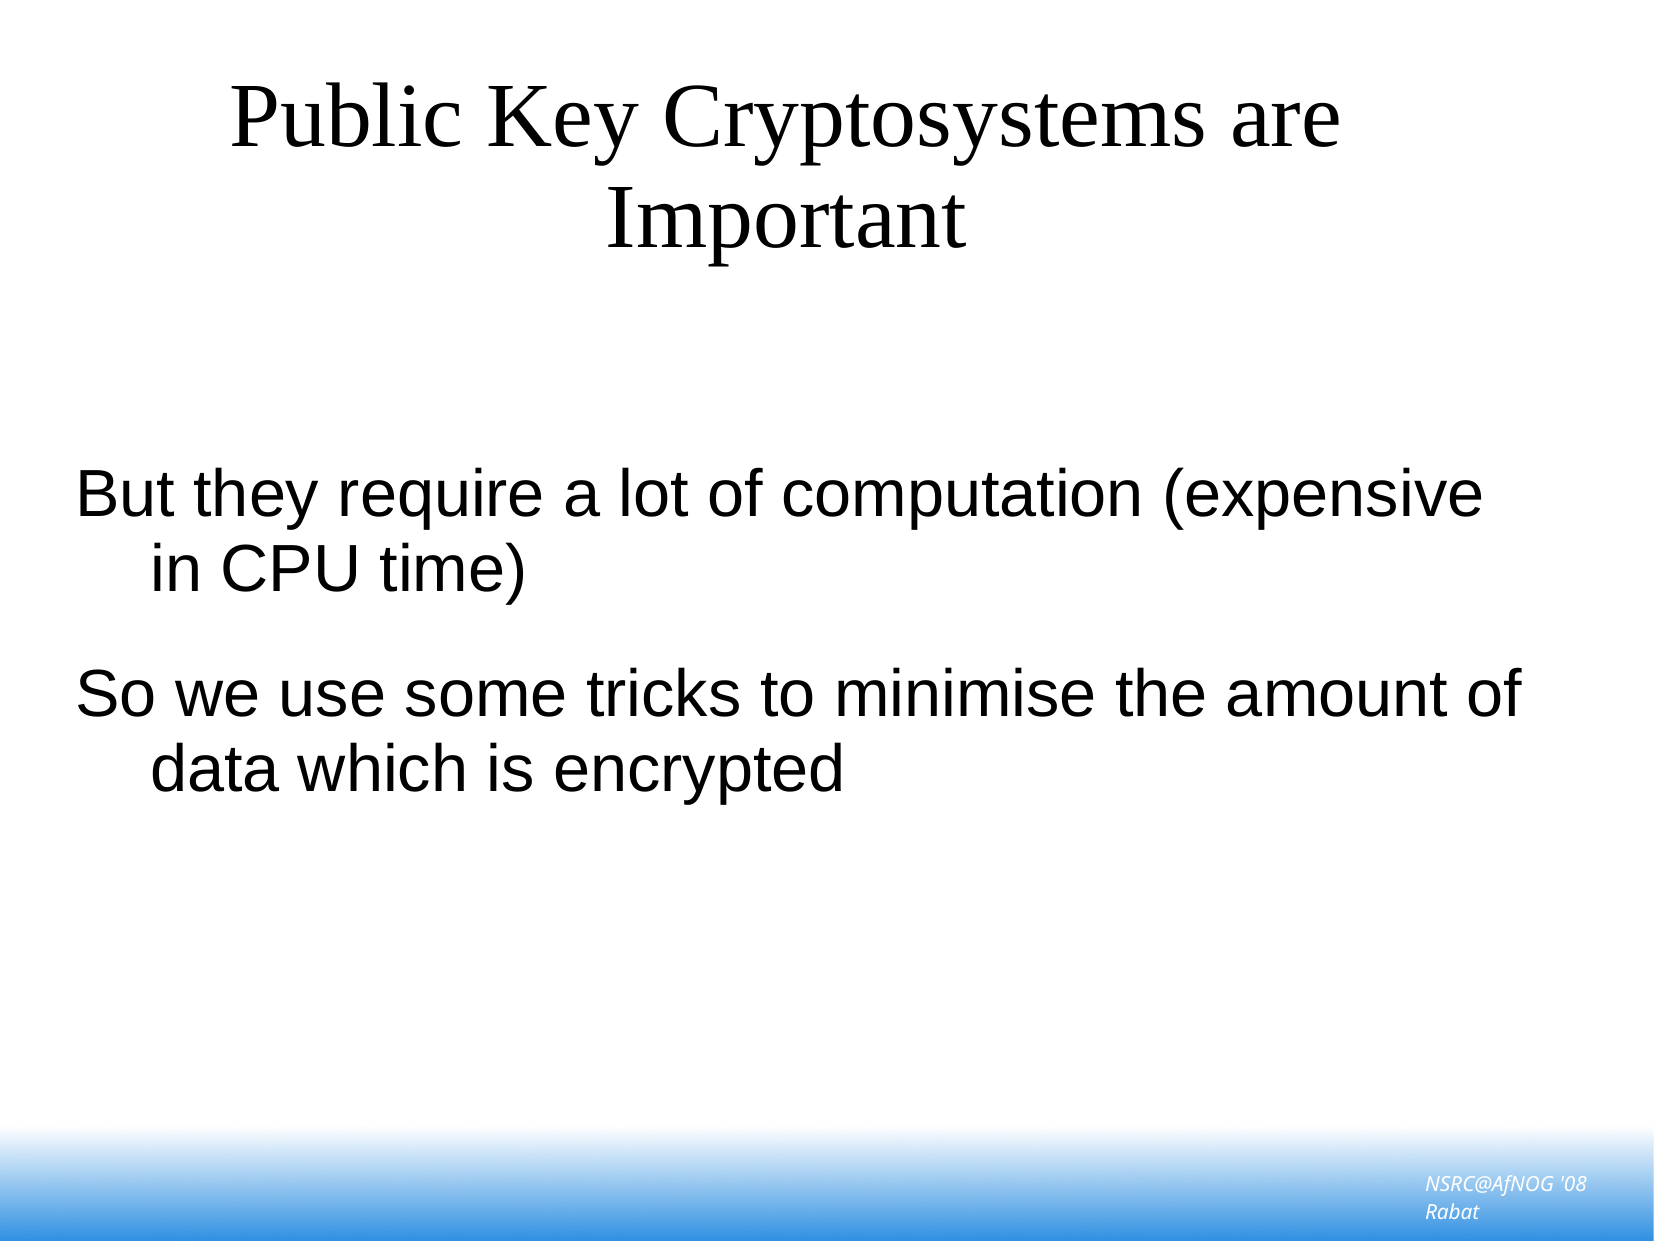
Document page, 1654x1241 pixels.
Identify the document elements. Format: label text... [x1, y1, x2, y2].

picture [0, 1124, 1654, 1241]
list But they require a lot of computation (expensive in CPU time) So we use some tricks to minimise the amount of data which is encrypted [75, 456, 1554, 848]
title Public Key Cryptosystems are Important [145, 64, 1428, 296]
